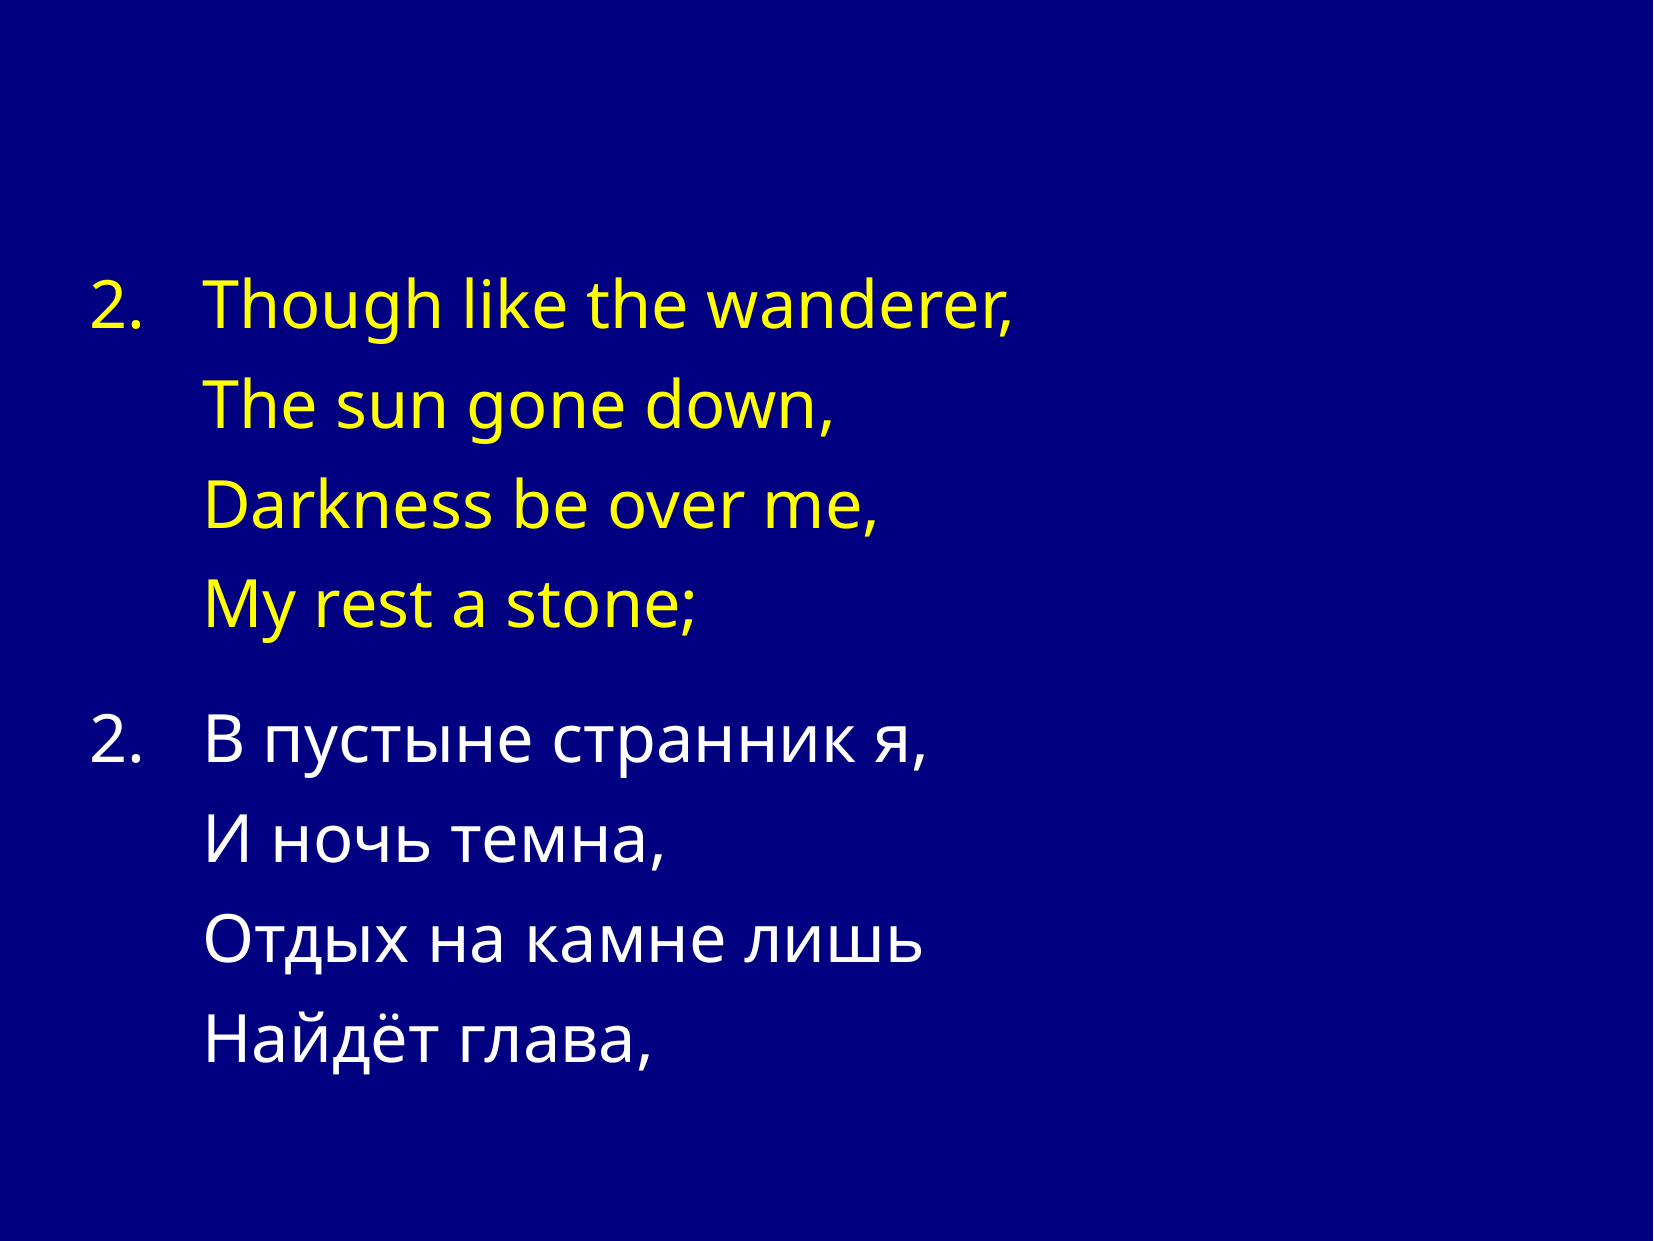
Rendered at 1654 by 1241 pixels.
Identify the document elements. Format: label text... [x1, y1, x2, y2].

text_box 2. Though like the wanderer, The sun gone down, Darkness be over me, My rest a stone; [75, 150, 1576, 638]
text_box 2. В пустыне странник я, И ночь темна, Отдых на камне лишь Найдёт глава, [75, 675, 1576, 1163]
